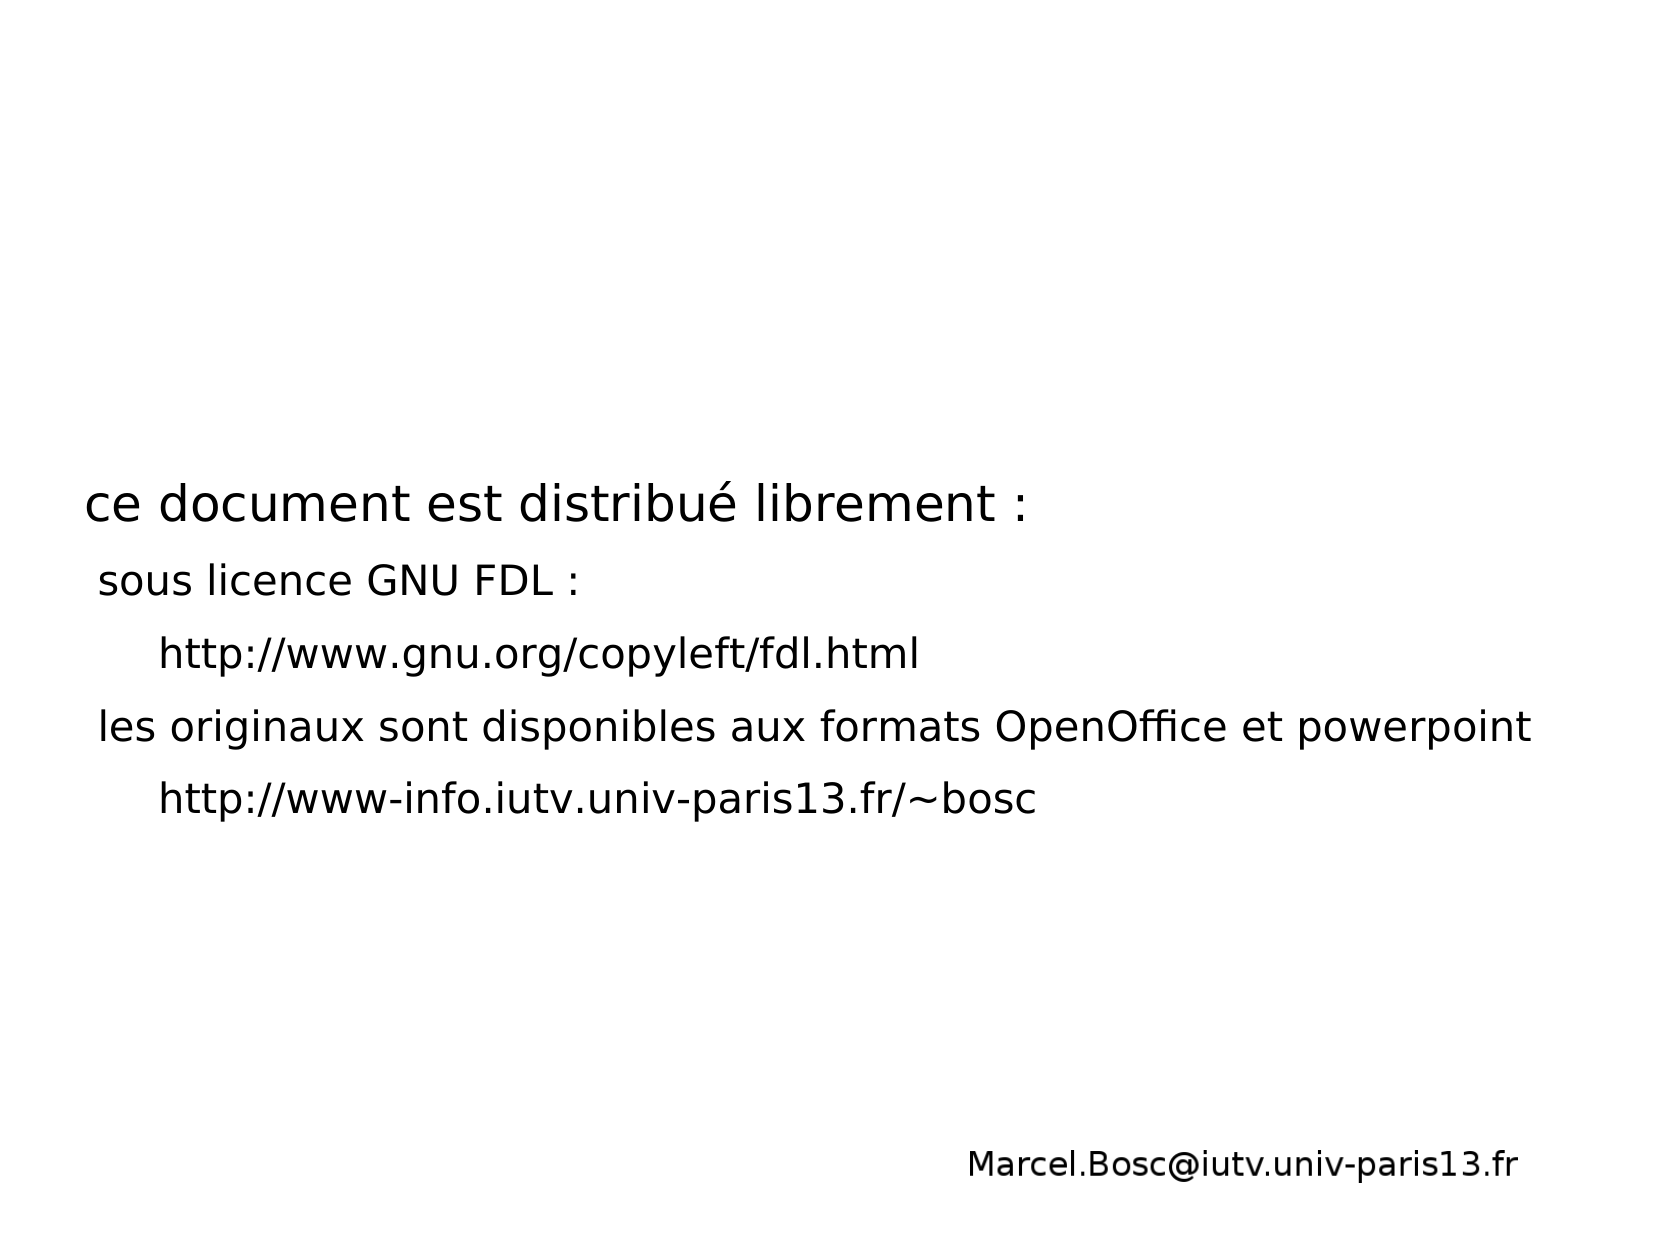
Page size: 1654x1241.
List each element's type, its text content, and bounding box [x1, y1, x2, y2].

text_box ce document est distribué librement : sous licence GNU FDL : http://www.gnu.org/copyleft/fdl.html les originaux sont disponibles aux formats OpenOffice et powerpoint http://www-info.iutv.univ-paris13.fr/~bosc [84, 445, 1654, 795]
picture [970, 1150, 1518, 1183]
